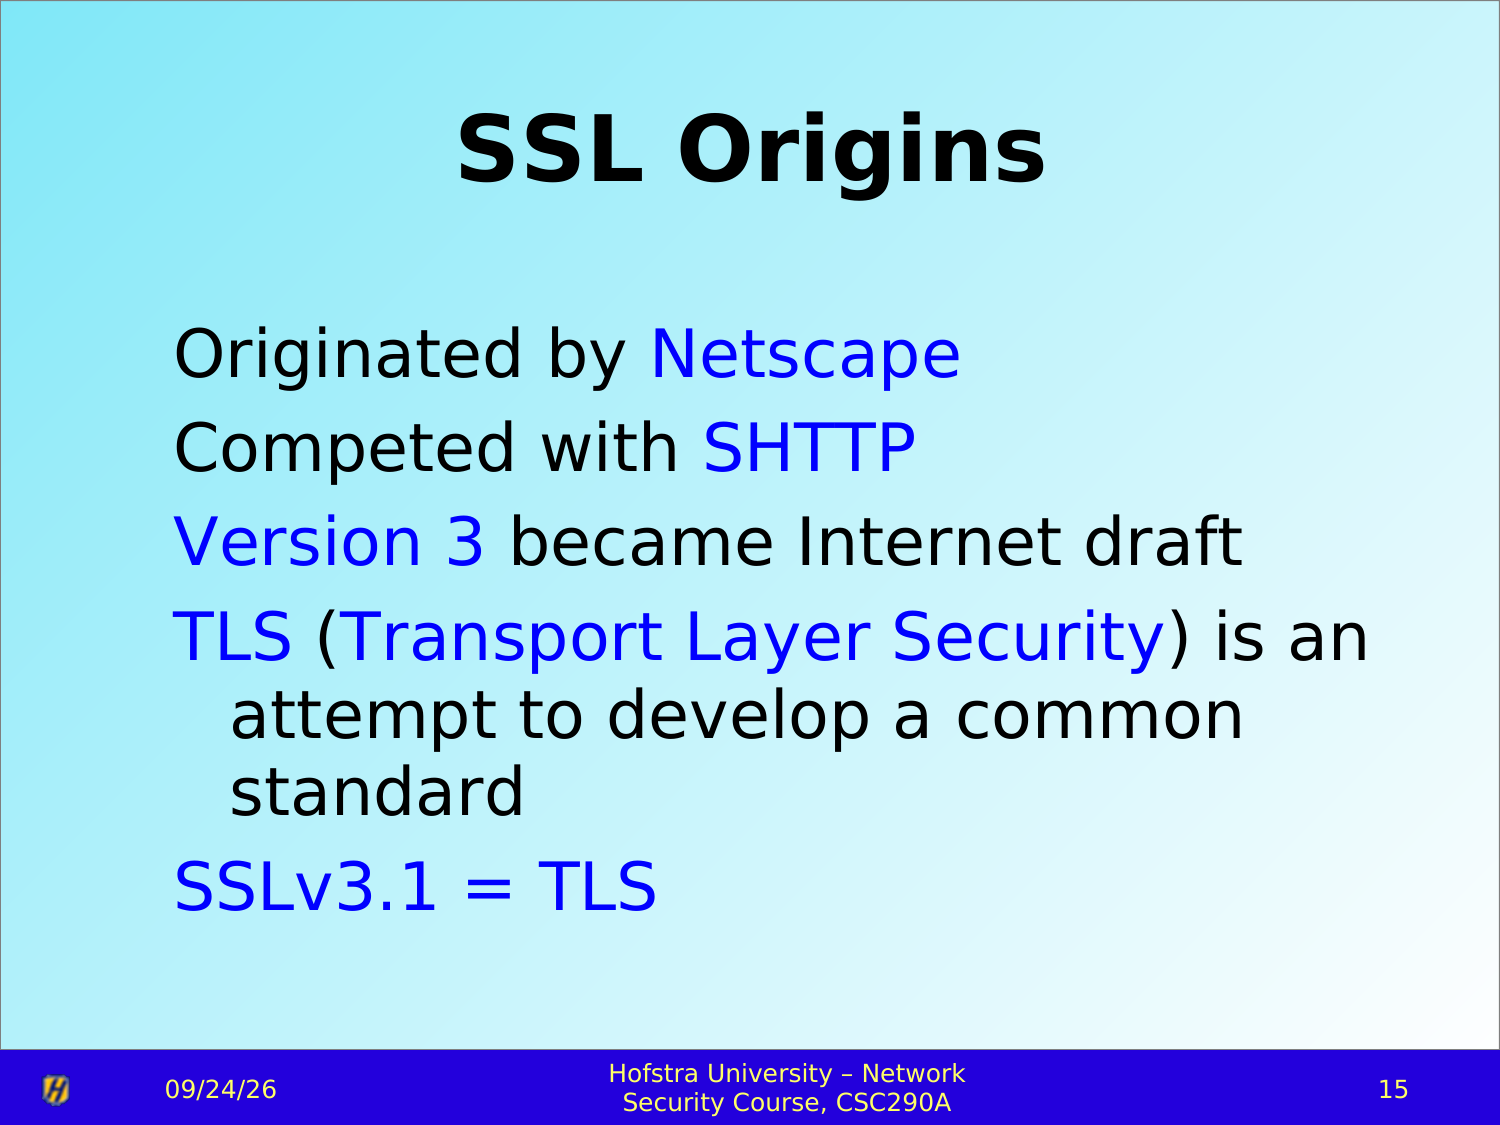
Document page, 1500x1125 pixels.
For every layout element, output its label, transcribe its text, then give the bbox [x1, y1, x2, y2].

title SSL Origins [112, 85, 1391, 212]
list Originated by Netscape Competed with SHTTP Version 3 became Internet draft TLS (Transport Layer Security) is an attempt to develop a common standard SSLv3.1 = TLS [158, 307, 1434, 983]
picture [37, 1072, 76, 1110]
